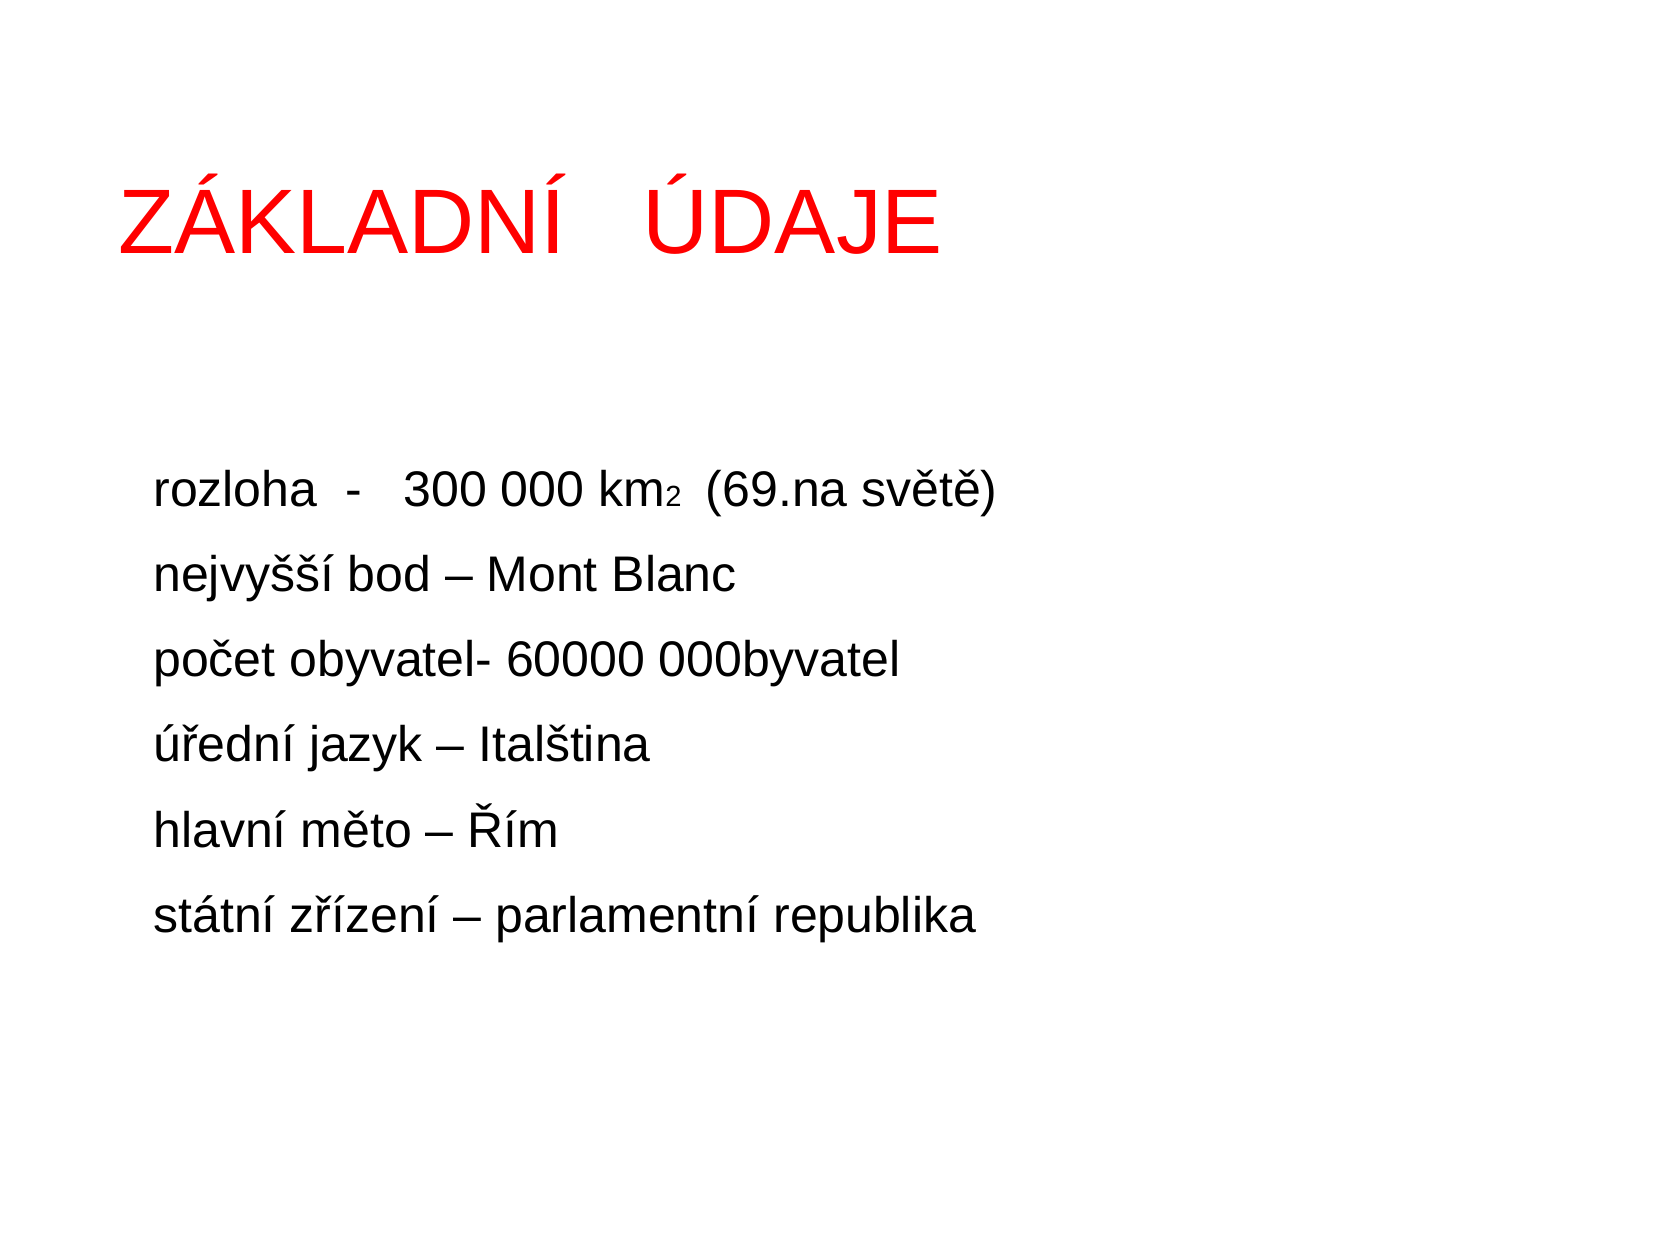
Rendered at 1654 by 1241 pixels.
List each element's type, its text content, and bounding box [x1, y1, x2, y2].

title ZÁKLADNÍ ÚDAJE [118, 118, 1607, 326]
list rozloha - 300 000 km2 (69.na světě) nejvyšší bod – Mont Blanc počet obyvatel- 60000 000byvatel úřední jazyk – Italština hlavní měto – Řím státní zřízení – parlamentní republika [82, 290, 1571, 1109]
